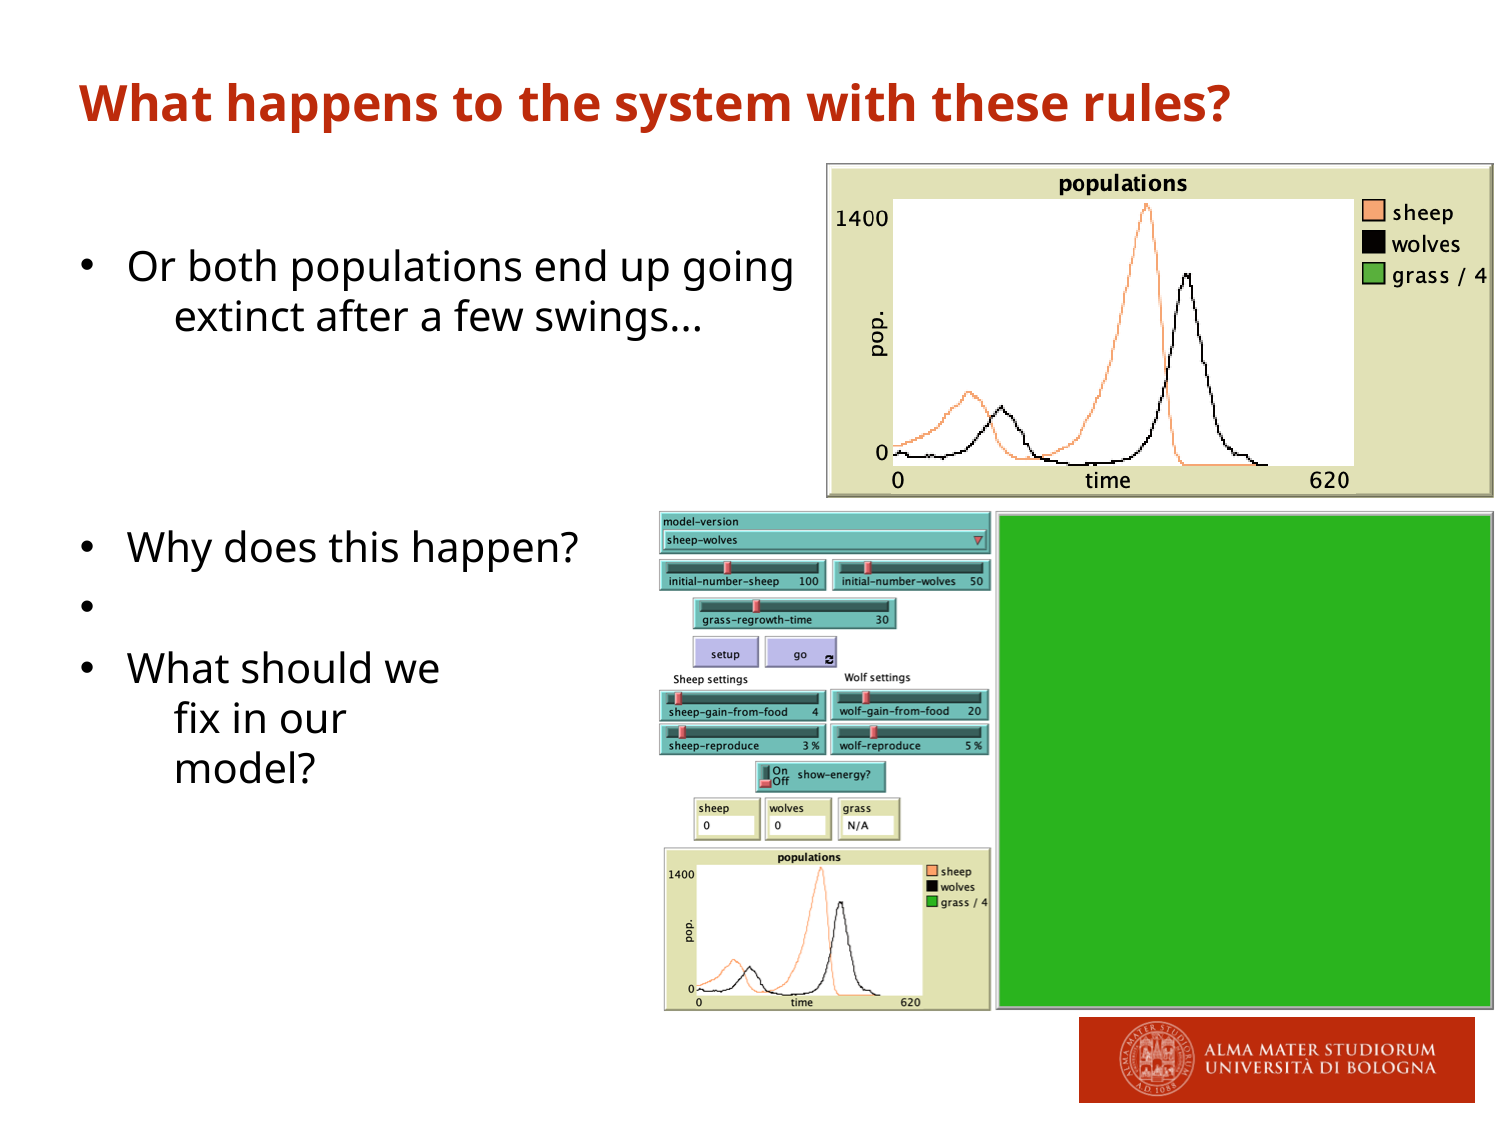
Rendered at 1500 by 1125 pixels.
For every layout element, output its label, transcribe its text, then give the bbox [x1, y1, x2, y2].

picture [655, 153, 1500, 1017]
list What happens to the system with these rules? [64, 78, 1447, 185]
list Or both populations end up going extinct after a few swings... Why does this happen? What should we fix in our model? [64, 231, 820, 988]
